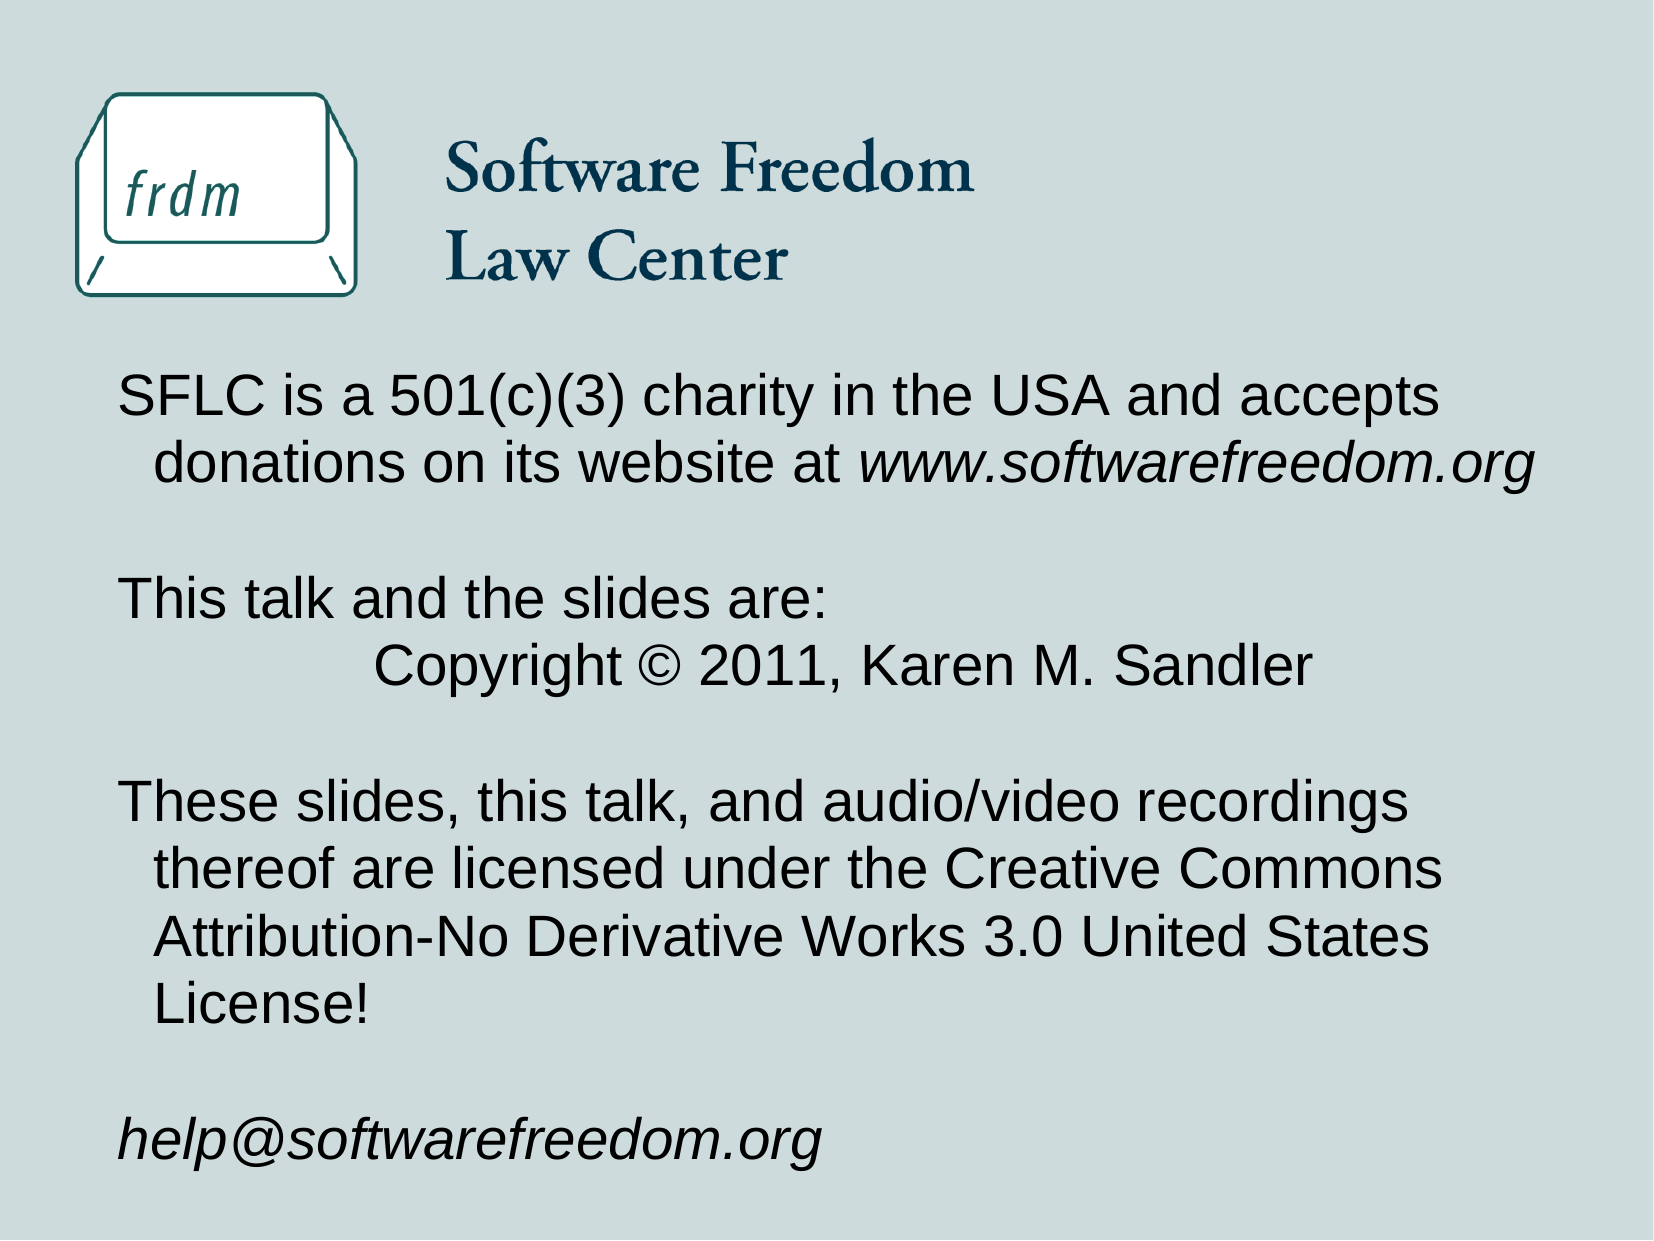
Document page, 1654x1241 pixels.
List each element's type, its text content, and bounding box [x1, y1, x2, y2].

subtitle SFLC is a 501(c)(3) charity in the USA and accepts donations on its website at www.softwarefreedom.org This talk and the slides are: Copyright © 2011, Karen M. Sandler These slides, this talk, and audio/video recordings thereof are licensed under the Creative Commons Attribution-No Derivative Works 3.0 United States License! help@softwarefreedom.org [82, 189, 1571, 1210]
picture [75, 92, 976, 301]
